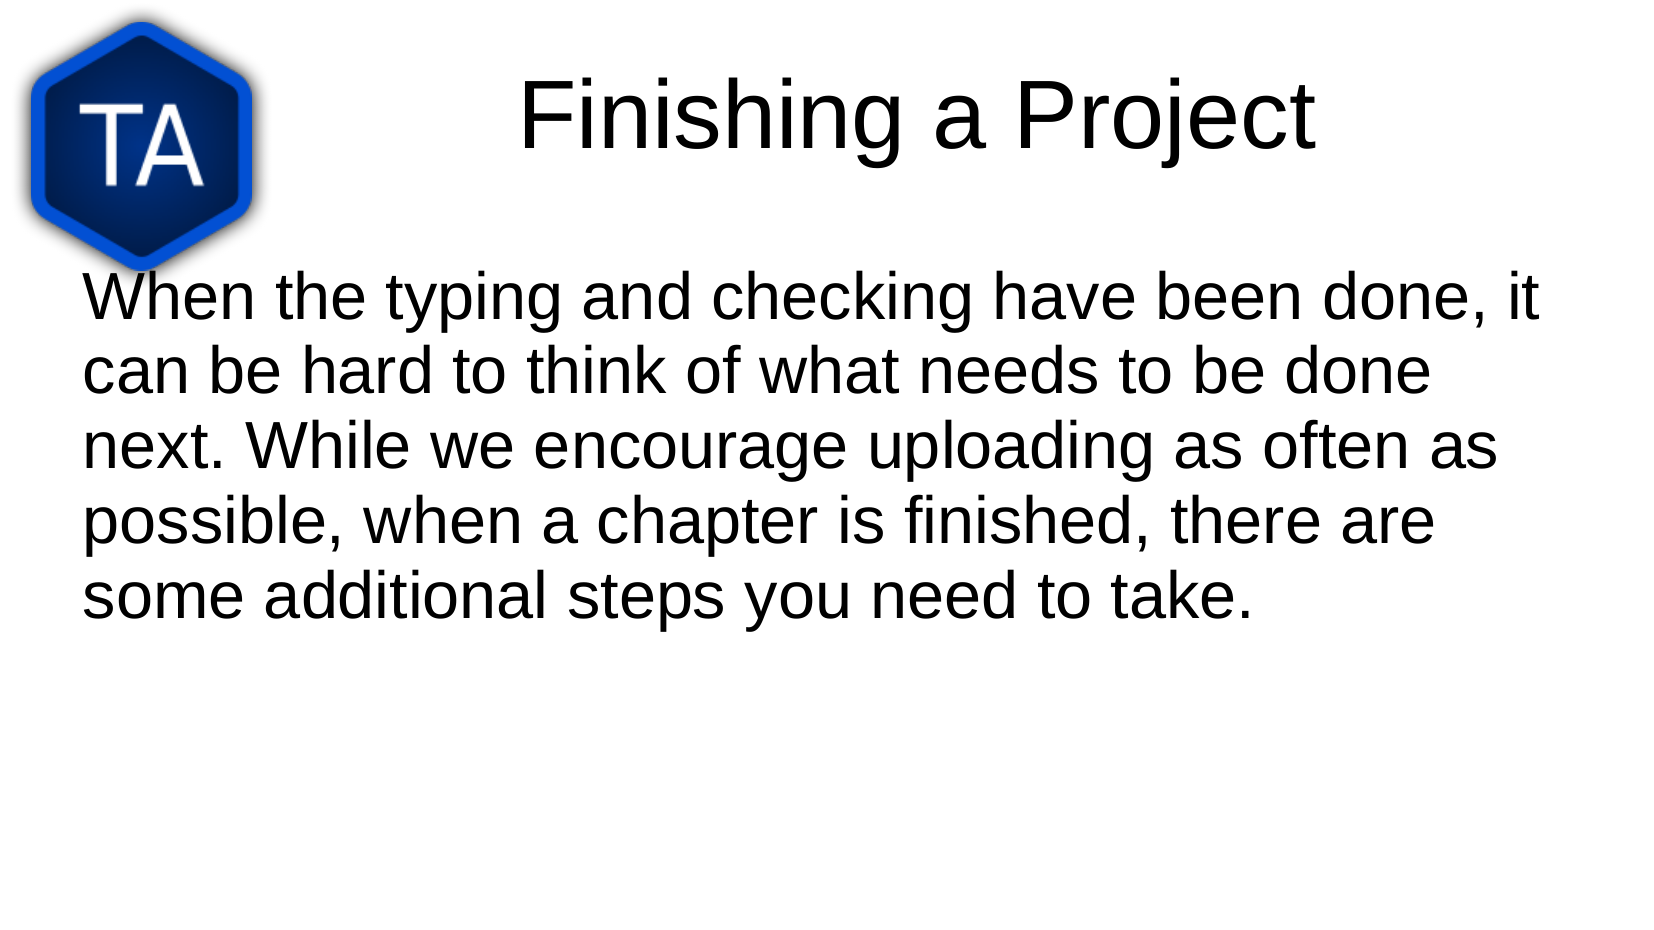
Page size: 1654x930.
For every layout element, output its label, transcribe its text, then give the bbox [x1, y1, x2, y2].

title Finishing a Project [263, 37, 1571, 193]
list When the typing and checking have been done, it can be hard to think of what needs to be done next. While we encourage uploading as often as possible, when a chapter is finished, there are some additional steps you need to take. [82, 258, 1571, 757]
picture [31, 22, 252, 271]
